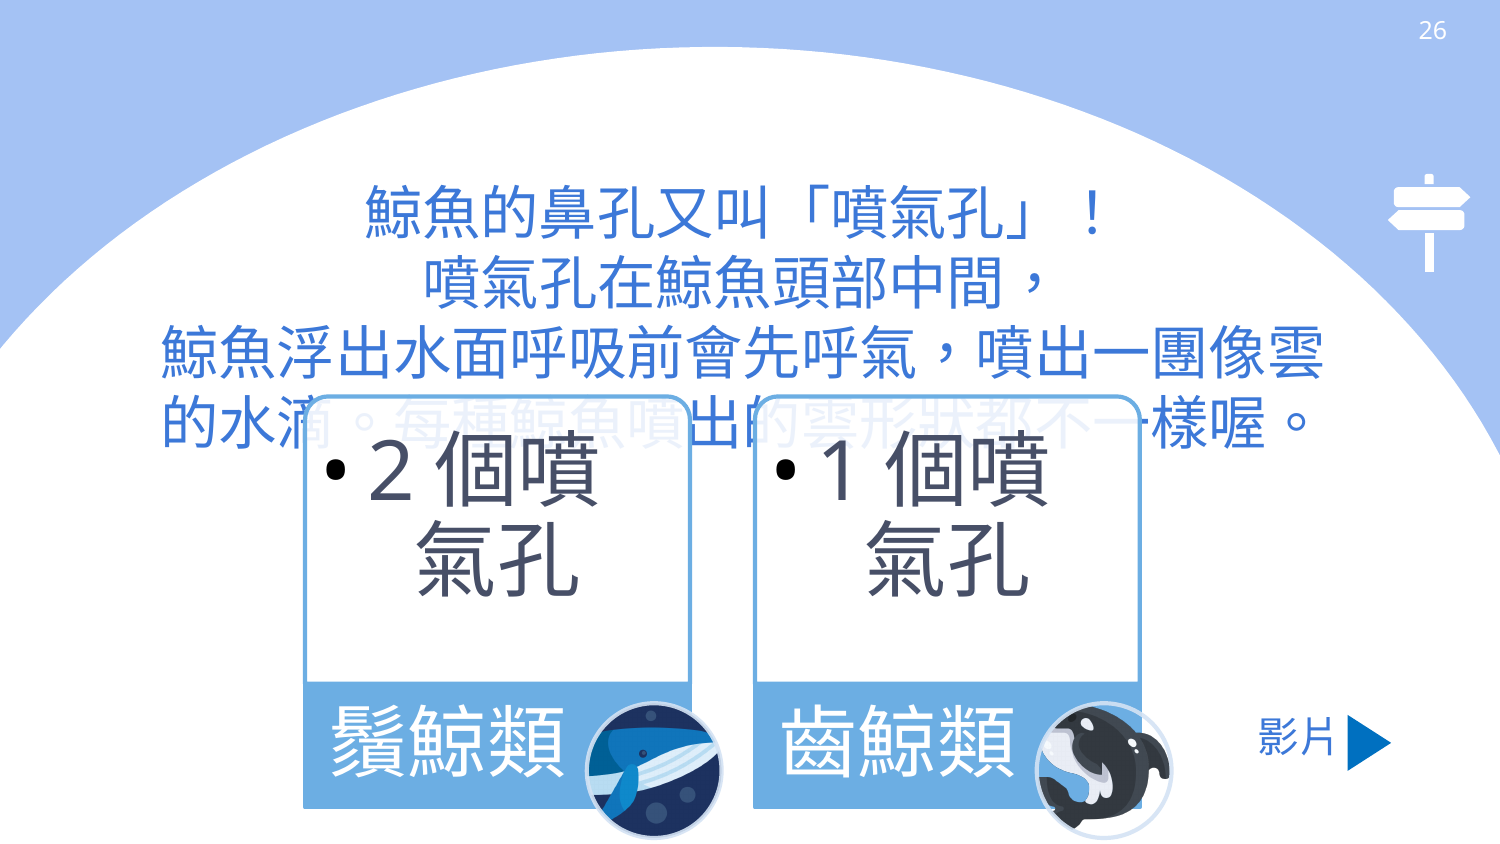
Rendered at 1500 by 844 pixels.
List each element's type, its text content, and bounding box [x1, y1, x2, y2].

text_box [1003, 356, 1023, 360]
text_box [983, 352, 990, 358]
text_box [603, 352, 617, 364]
text_box [474, 365, 486, 371]
text_box [232, 352, 245, 359]
text_box [1244, 352, 1256, 357]
text_box [461, 352, 470, 371]
text_box 26 [1403, 0, 1494, 65]
text_box [249, 352, 263, 359]
text_box [1003, 363, 1023, 367]
text_box [809, 352, 816, 358]
text_box [1425, 233, 1434, 272]
text_box [1160, 352, 1199, 372]
text_box [637, 356, 650, 362]
text_box 鯨魚的鼻孔又叫「噴氣孔」！ 噴氣孔在鯨魚頭部中間， 鯨魚浮出水面呼吸前會先呼氣，噴出一團像雲的水滴。每種鯨魚噴出的雲形狀都不一樣喔。 [128, 161, 1358, 352]
text_box [1424, 173, 1434, 185]
text_box 1個噴氣孔 [754, 396, 1140, 683]
text_box [576, 352, 584, 360]
text_box 鬚鯨類 [305, 683, 690, 808]
text_box [490, 352, 499, 371]
text_box [517, 352, 524, 358]
text_box 2個噴氣孔 [305, 396, 690, 683]
text_box [235, 46, 1195, 161]
text_box [0, 228, 1500, 844]
text_box [1393, 187, 1471, 208]
text_box 齒鯨類 [754, 683, 1140, 808]
text_box [474, 355, 486, 361]
text_box 影片 [1243, 703, 1356, 768]
text_box [1387, 210, 1465, 231]
